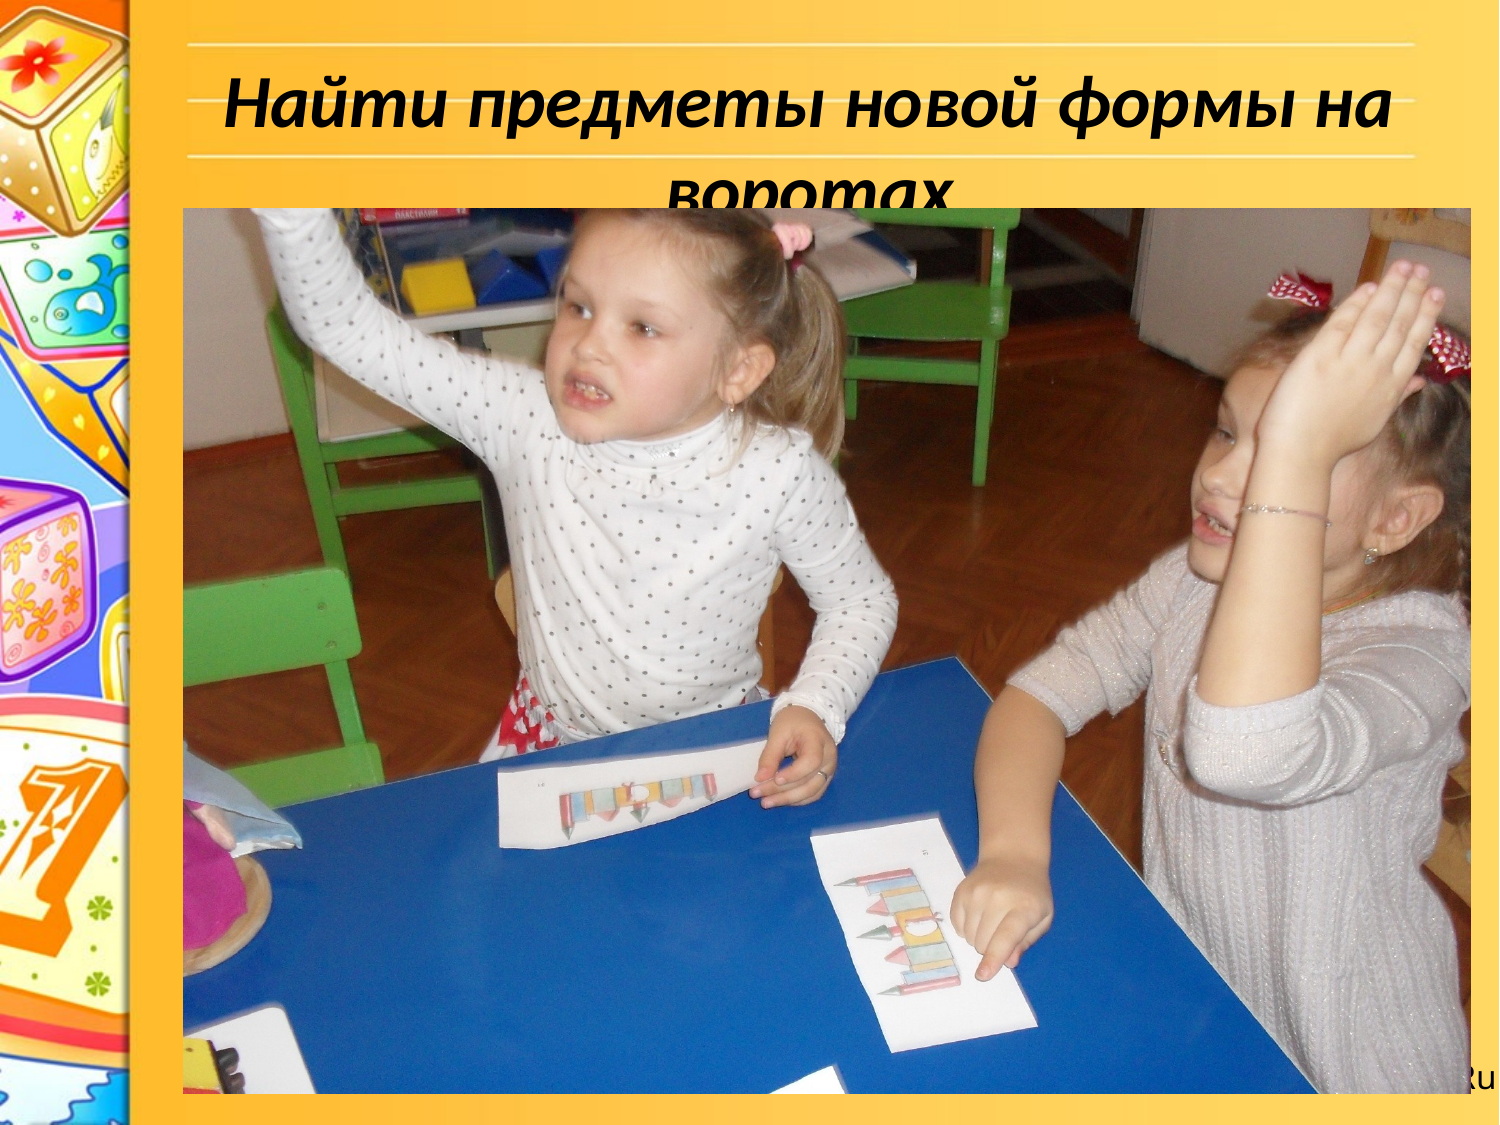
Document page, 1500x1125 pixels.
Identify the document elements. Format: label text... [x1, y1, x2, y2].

picture [105, 1118, 122, 1125]
title Найти предметы новой формы на воротах [159, 45, 1459, 197]
picture [0, 0, 1499, 1125]
